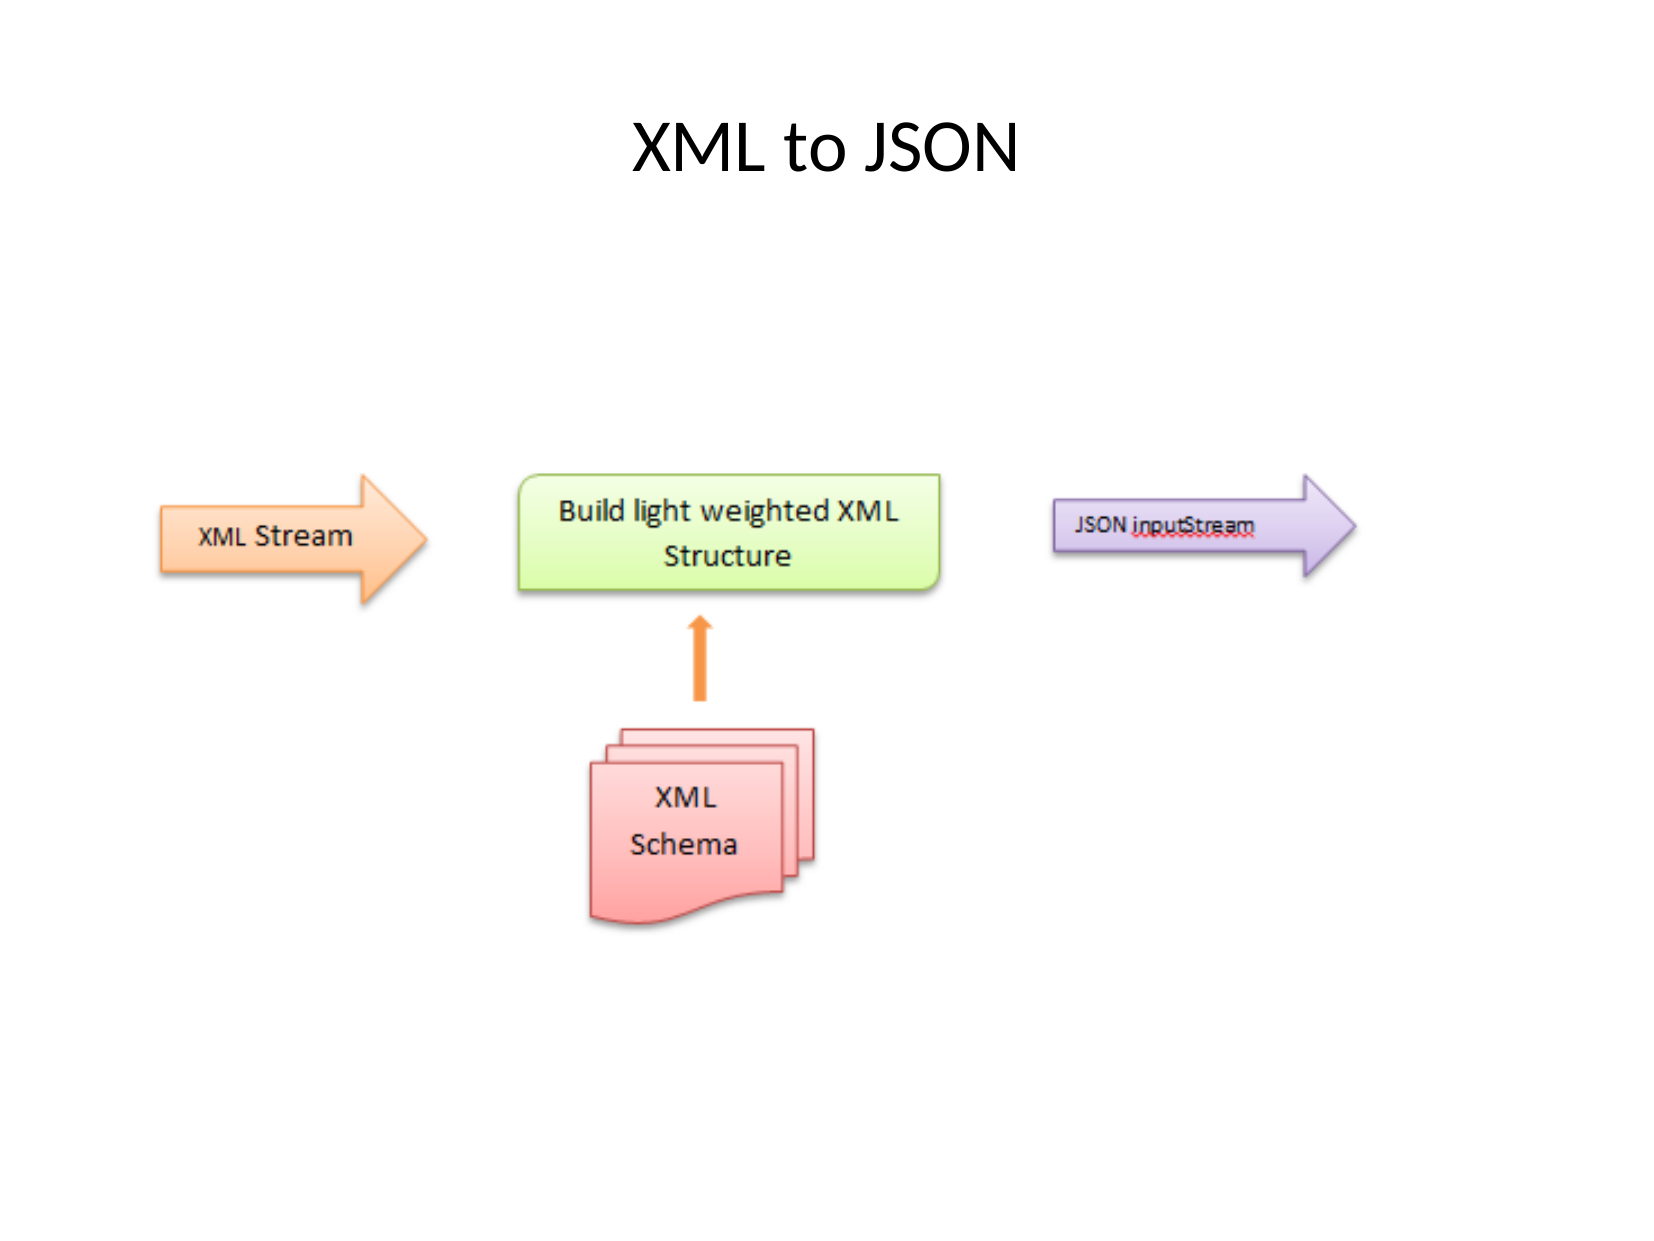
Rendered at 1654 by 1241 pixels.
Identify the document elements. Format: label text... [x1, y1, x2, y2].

title XML to JSON [82, 49, 1571, 257]
picture [82, 330, 1571, 1067]
